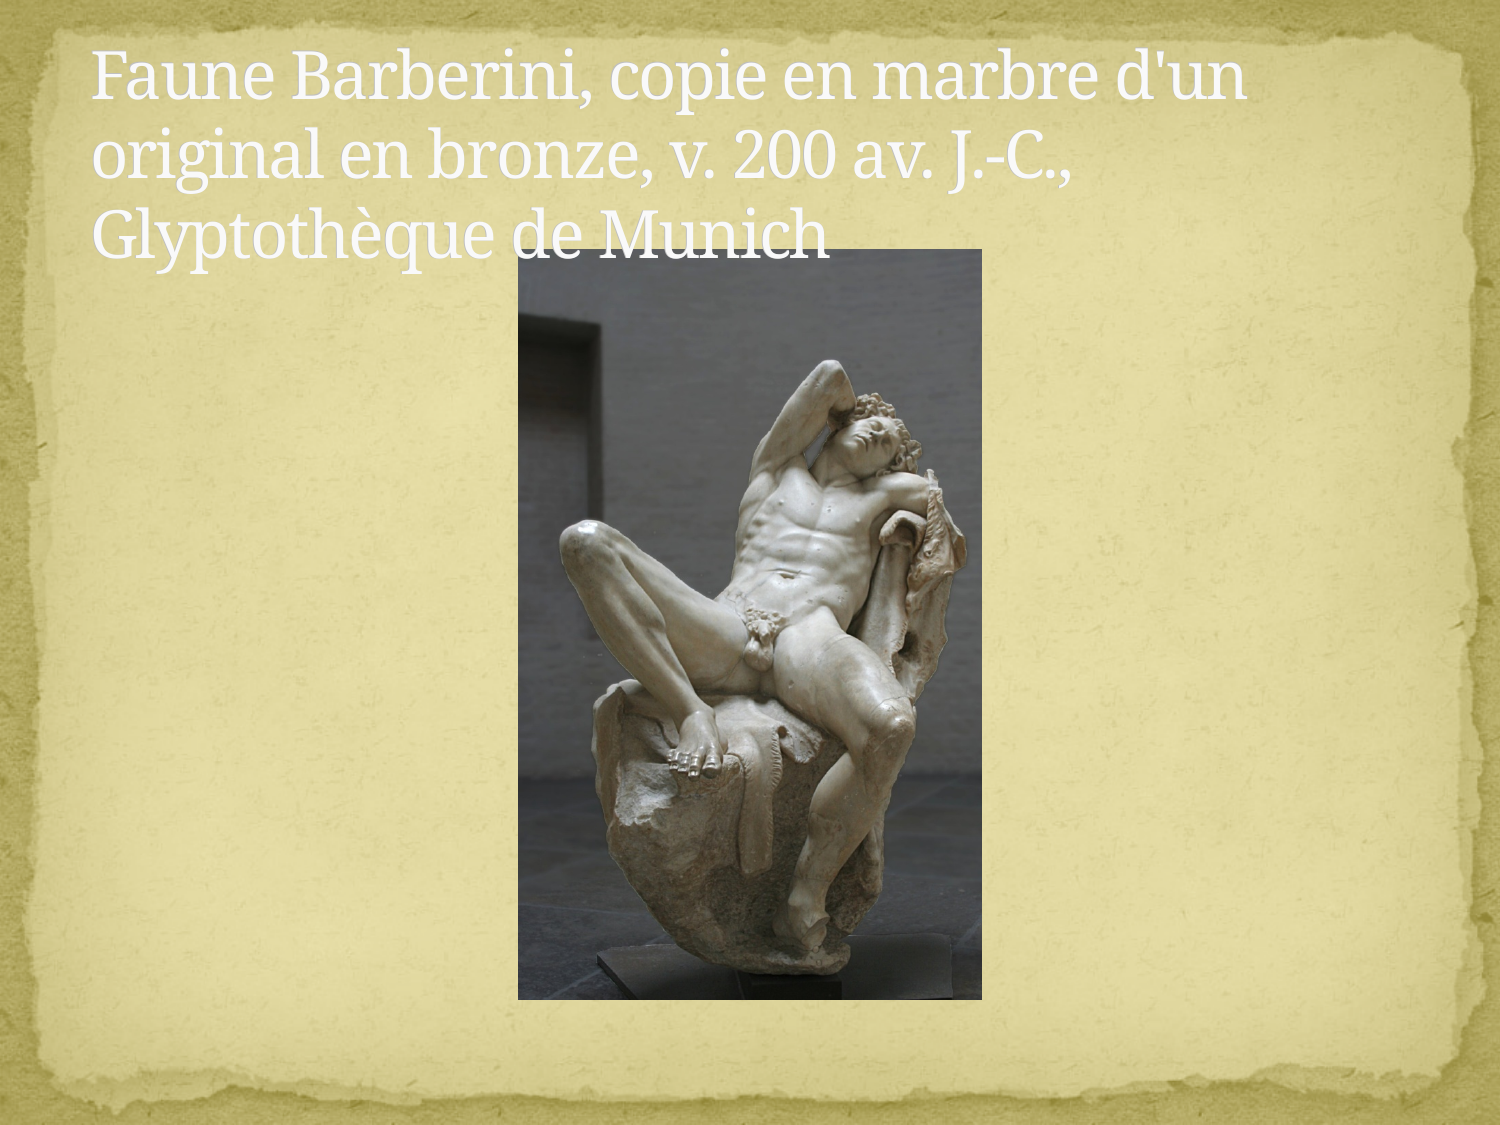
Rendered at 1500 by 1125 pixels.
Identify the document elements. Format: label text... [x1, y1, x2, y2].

picture [672, 249, 685, 254]
picture [518, 249, 982, 1000]
picture [521, 249, 535, 254]
title Faune Barberini, copie en marbre d'un original en bronze, v. 200 av. J.-C., Glyptothèque de Munich [75, 24, 1426, 225]
